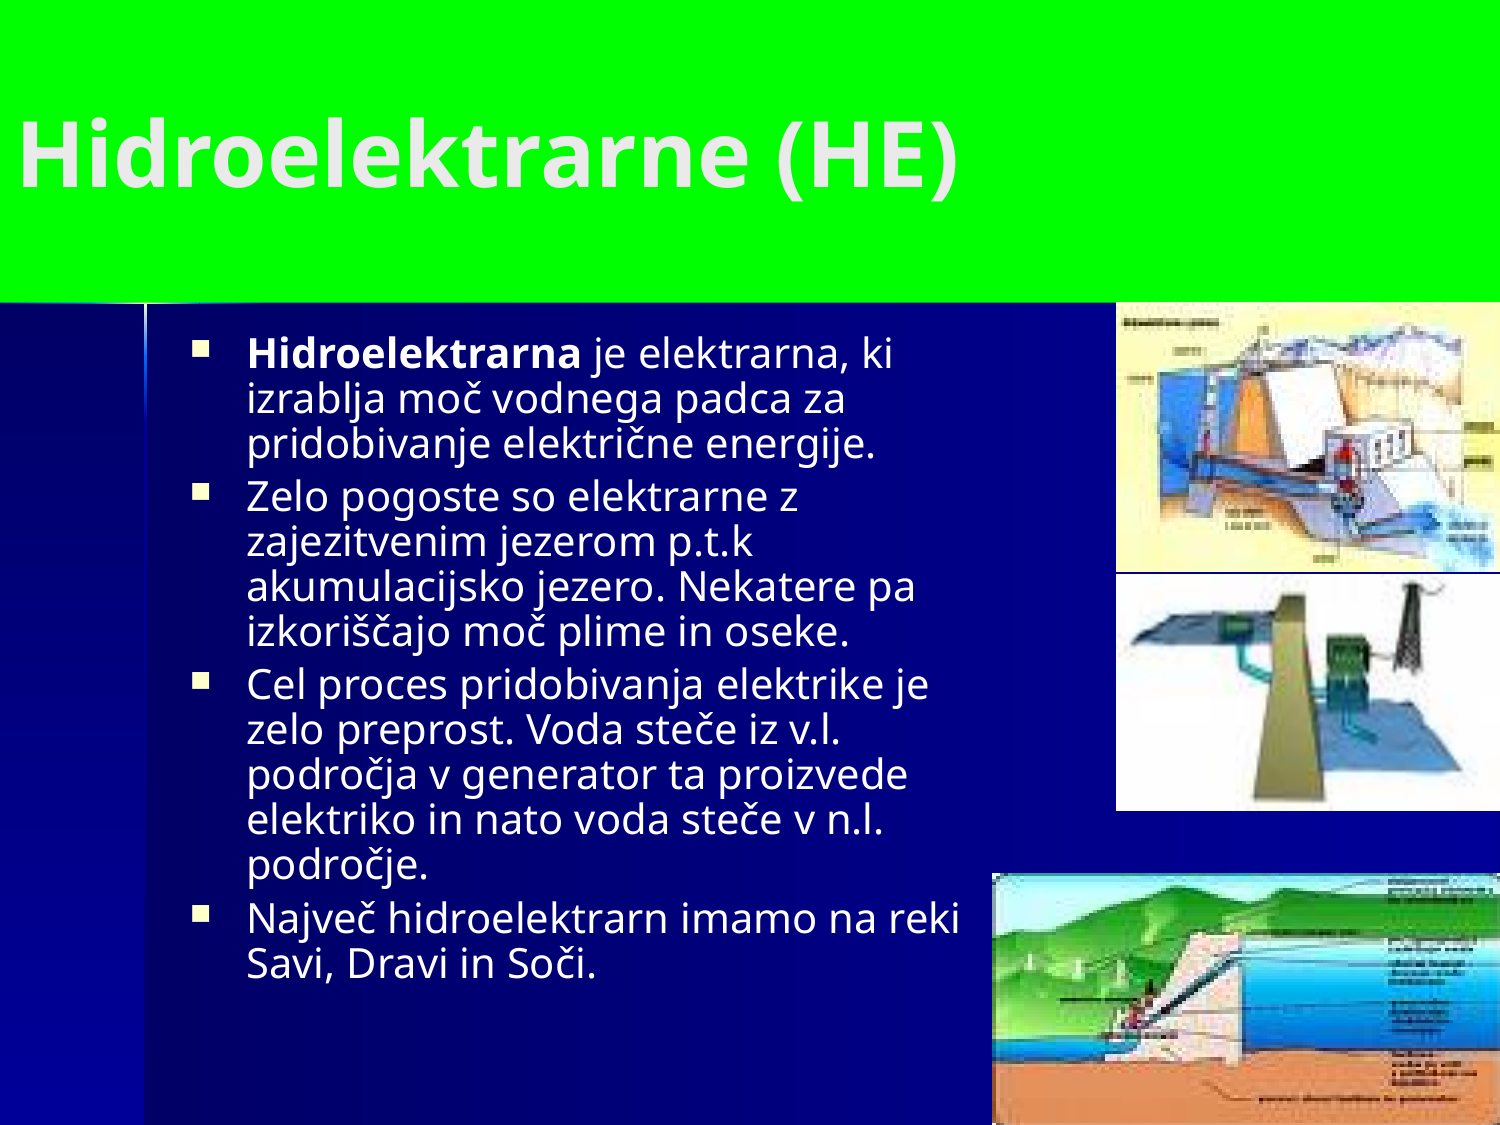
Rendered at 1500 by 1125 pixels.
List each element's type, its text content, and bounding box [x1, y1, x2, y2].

list Hidroelektrarna je elektrarna, ki izrablja moč vodnega padca za pridobivanje električne energije. Zelo pogoste so elektrarne z zajezitvenim jezerom p.t.k akumulacijsko jezero. Nekatere pa izkoriščajo moč plime in oseke. Cel proces pridobivanja elektrike je zelo preprost. Voda steče iz v.l. področja v generator ta proizvede elektriko in nato voda steče v n.l. področje. Največ hidroelektrarn imamo na reki Savi, Dravi in Soči. [174, 324, 1010, 1000]
picture [1116, 302, 1500, 572]
title Hidroelektrarne (HE) [0, 0, 1500, 303]
picture [1116, 574, 1500, 811]
picture [992, 873, 1500, 1125]
